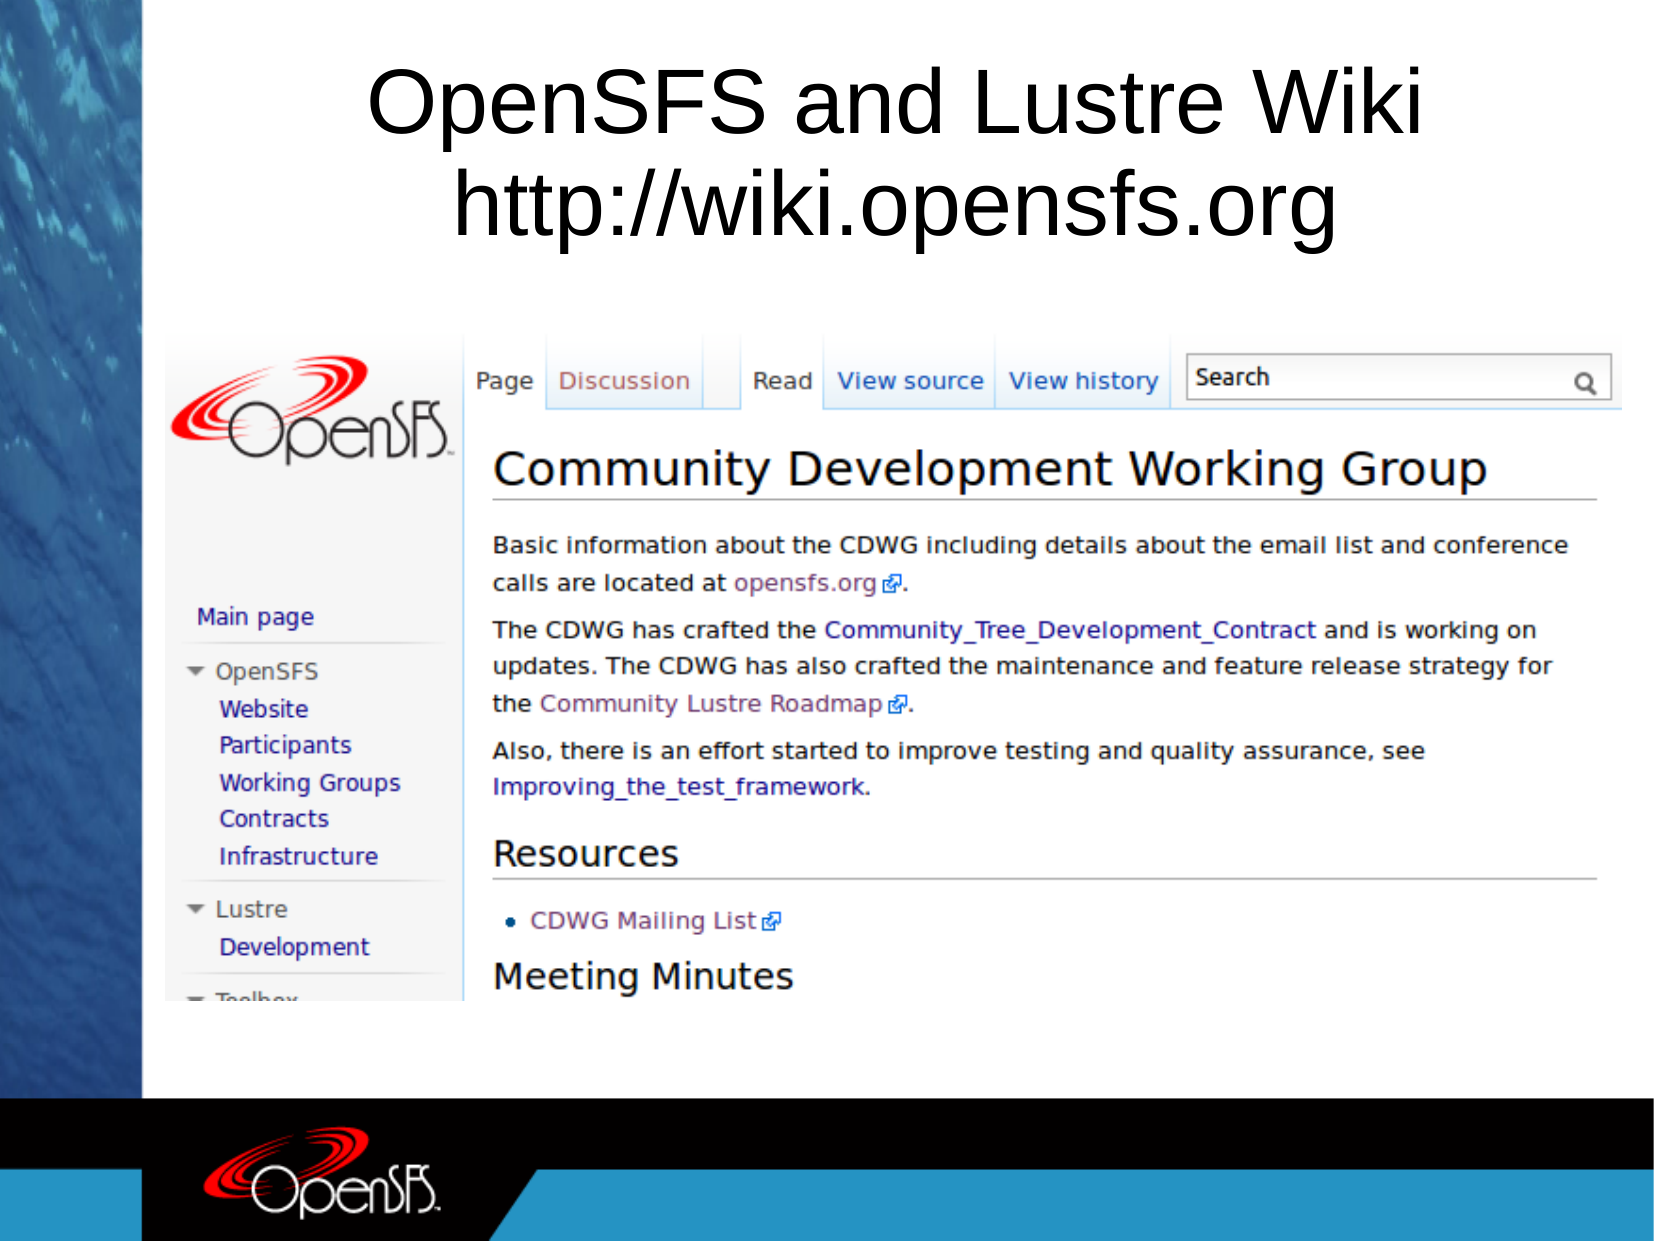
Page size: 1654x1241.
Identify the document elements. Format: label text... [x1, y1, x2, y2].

picture [0, 0, 1654, 1241]
title OpenSFS and Lustre Wiki http://wiki.opensfs.org [163, 49, 1630, 257]
